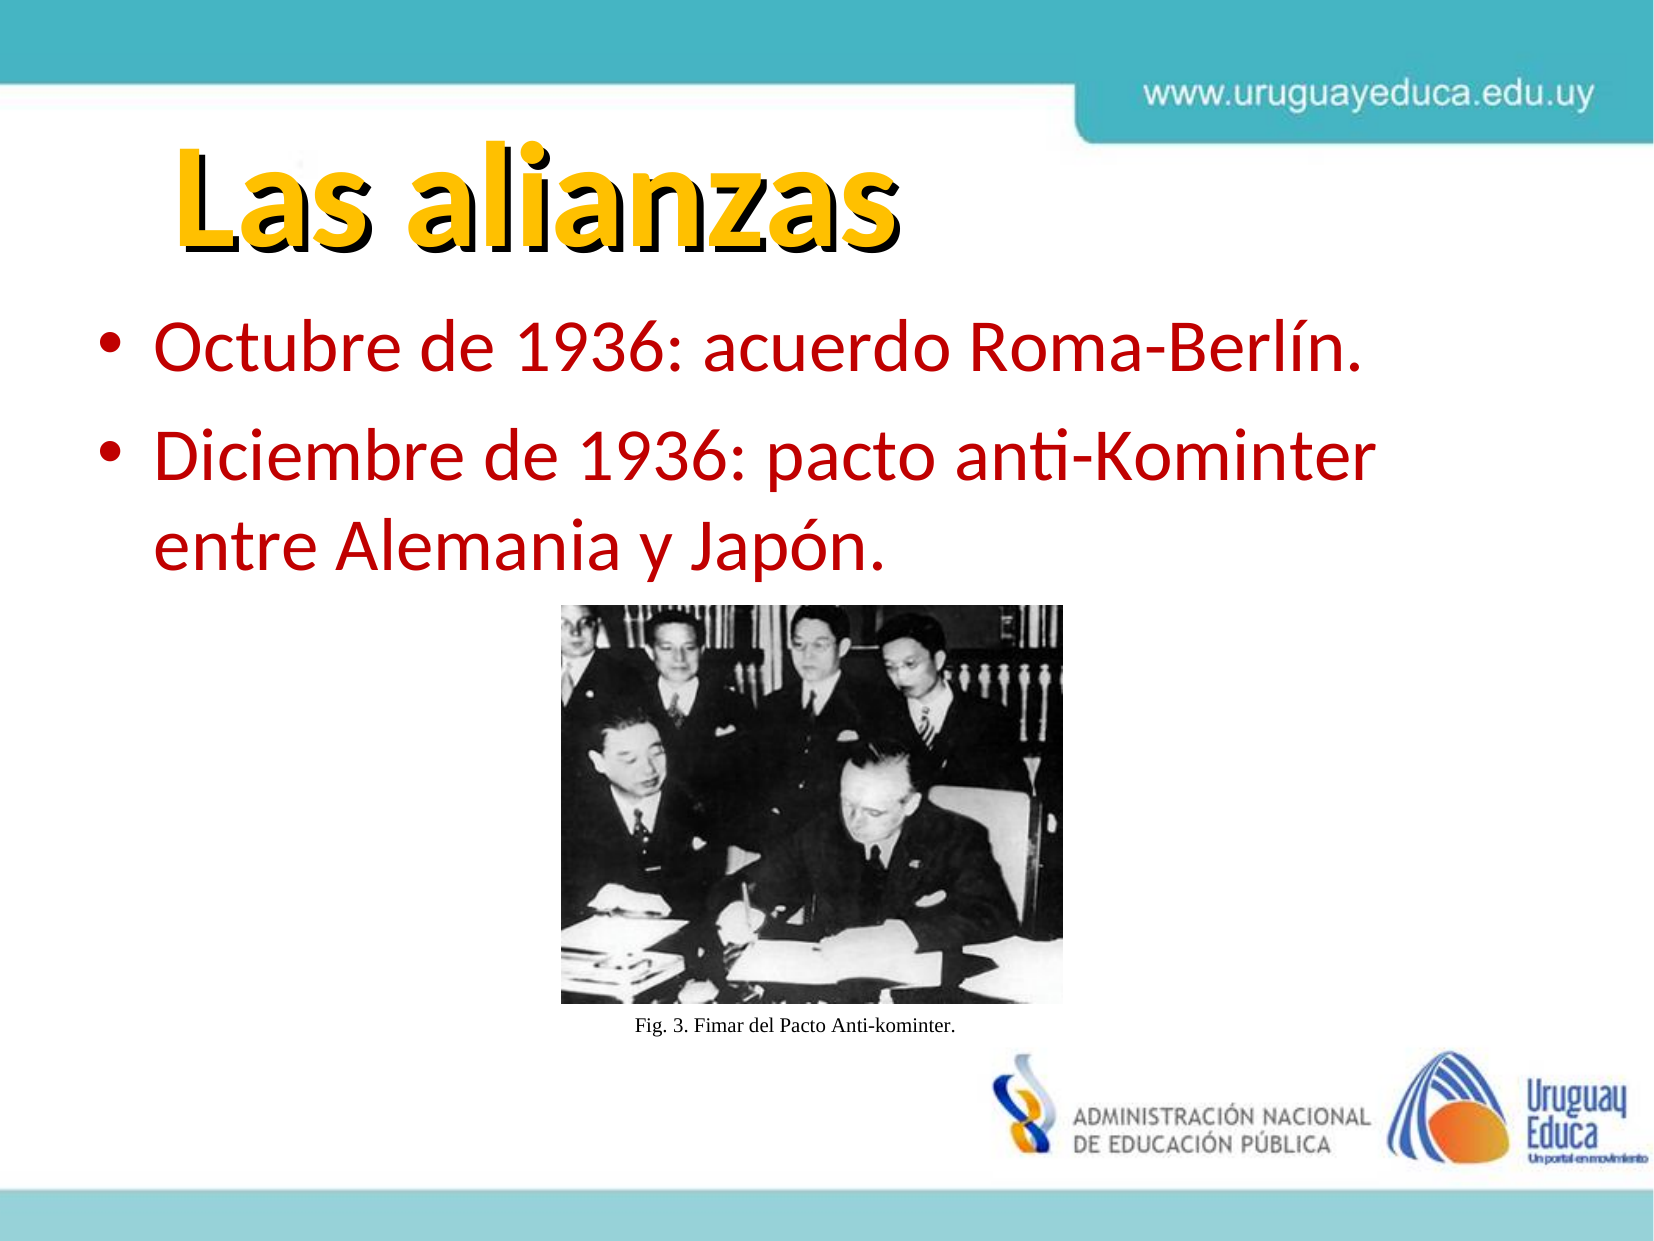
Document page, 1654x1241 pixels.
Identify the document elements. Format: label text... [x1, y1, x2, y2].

list Octubre de 1936: acuerdo Roma-Berlín. Diciembre de 1936: pacto anti-Kominter entre Alemania y Japón. [82, 289, 1571, 1108]
title Las alianzas [8, 88, 1063, 284]
picture [0, 0, 1654, 1241]
text_box Fig. 3. Fimar del Pacto Anti-kominter. [620, 1003, 982, 1044]
